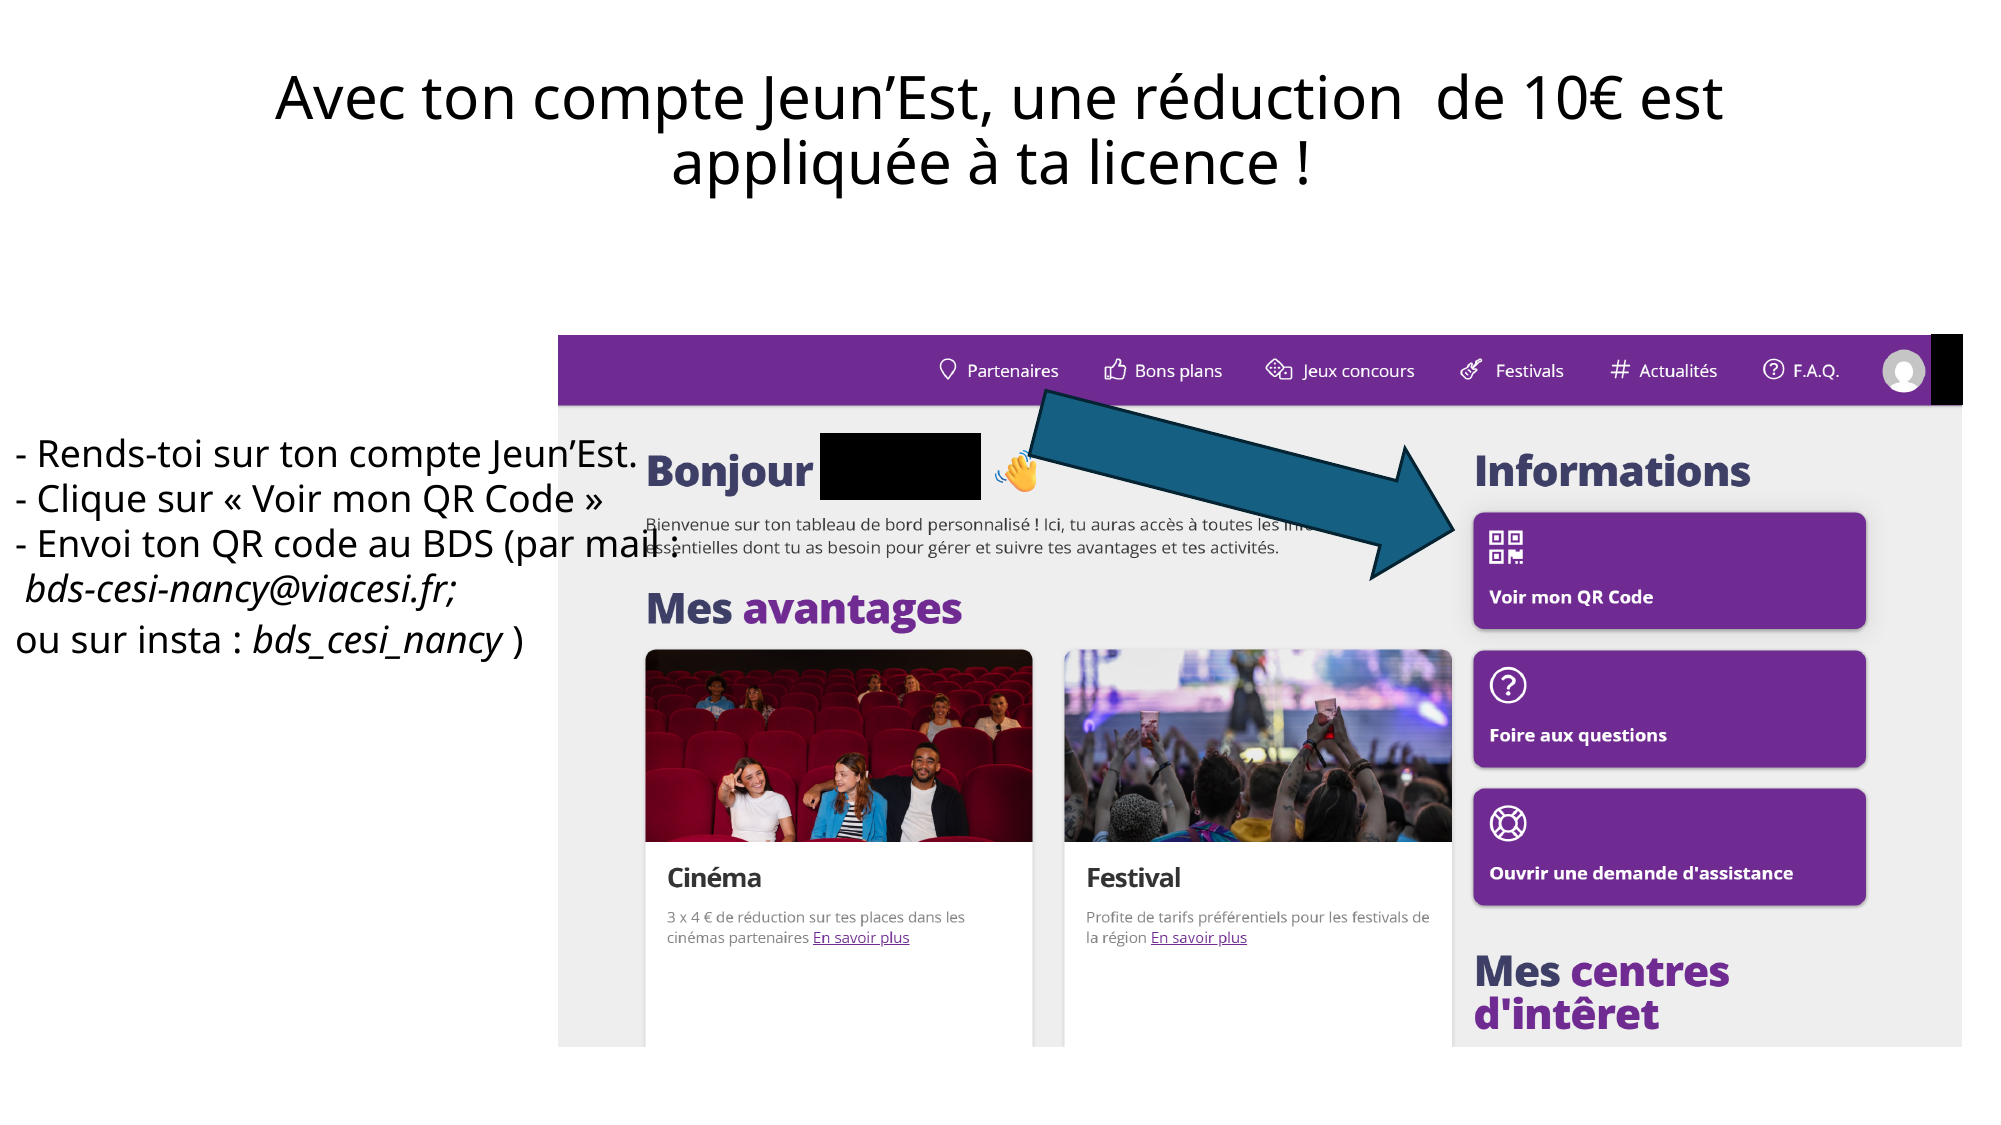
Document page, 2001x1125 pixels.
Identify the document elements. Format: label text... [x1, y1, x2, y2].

title Avec ton compte Jeun’Est, une réduction de 10€ est appliquée à ta licence ! [137, 59, 1863, 278]
text_box [1029, 390, 1454, 578]
text_box [822, 435, 979, 498]
text_box - Rends-toi sur ton compte Jeun’Est. - Clique sur « Voir mon QR Code » - Envoi ton QR code au BDS (par mail : bds-cesi-nancy@viacesi.fr; ou sur insta : bds_cesi_nancy ) [0, 422, 729, 666]
text_box [1932, 335, 1962, 404]
picture [558, 335, 1962, 1047]
